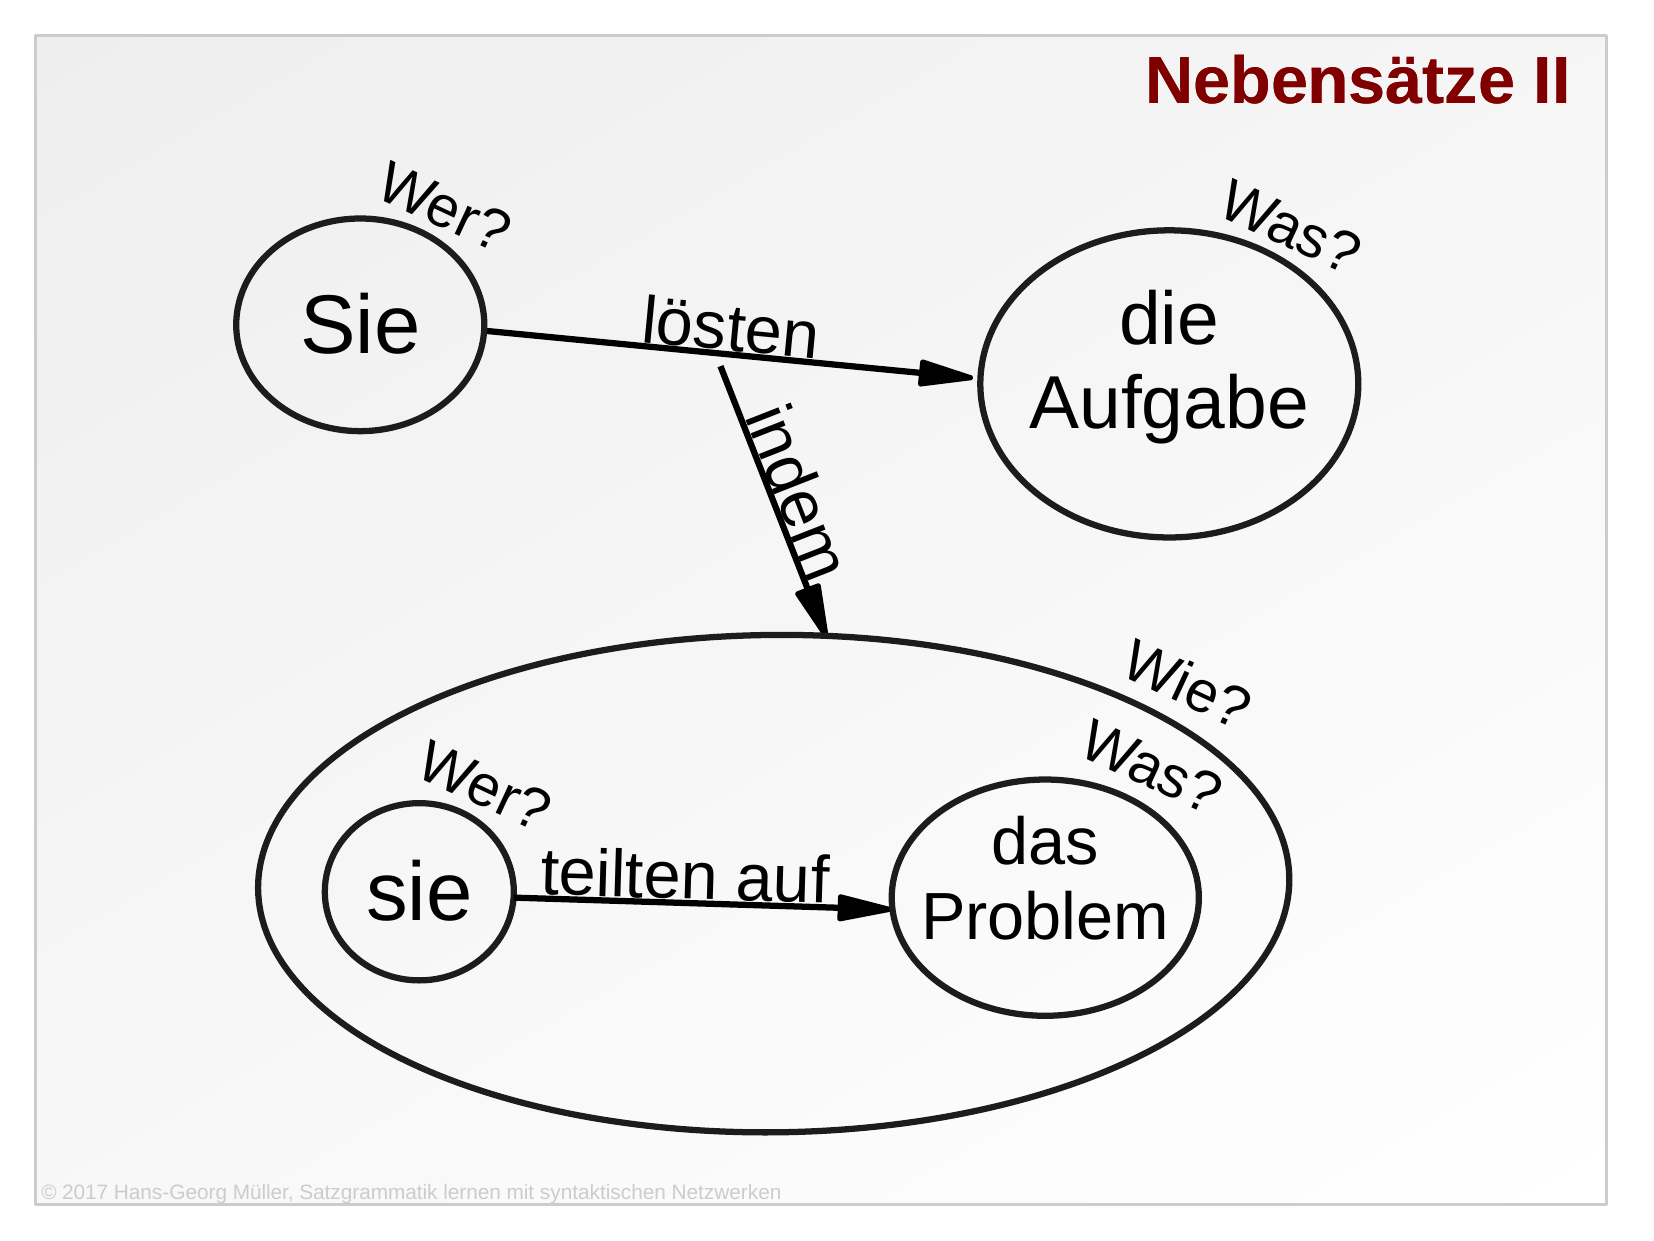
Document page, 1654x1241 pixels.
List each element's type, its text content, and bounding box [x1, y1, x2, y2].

text_box Was? [1192, 193, 1400, 308]
text_box sie [324, 803, 514, 981]
text_box Wer? [390, 714, 585, 866]
title Nebensätze II [82, 43, 1572, 193]
text_box die Aufgabe [980, 230, 1359, 538]
text_box Wie? [1097, 614, 1288, 760]
text_box Wer? [349, 193, 561, 294]
text_box das Problem [891, 779, 1199, 1016]
text_box Was? [1055, 693, 1255, 844]
text_box Sie [236, 218, 485, 432]
